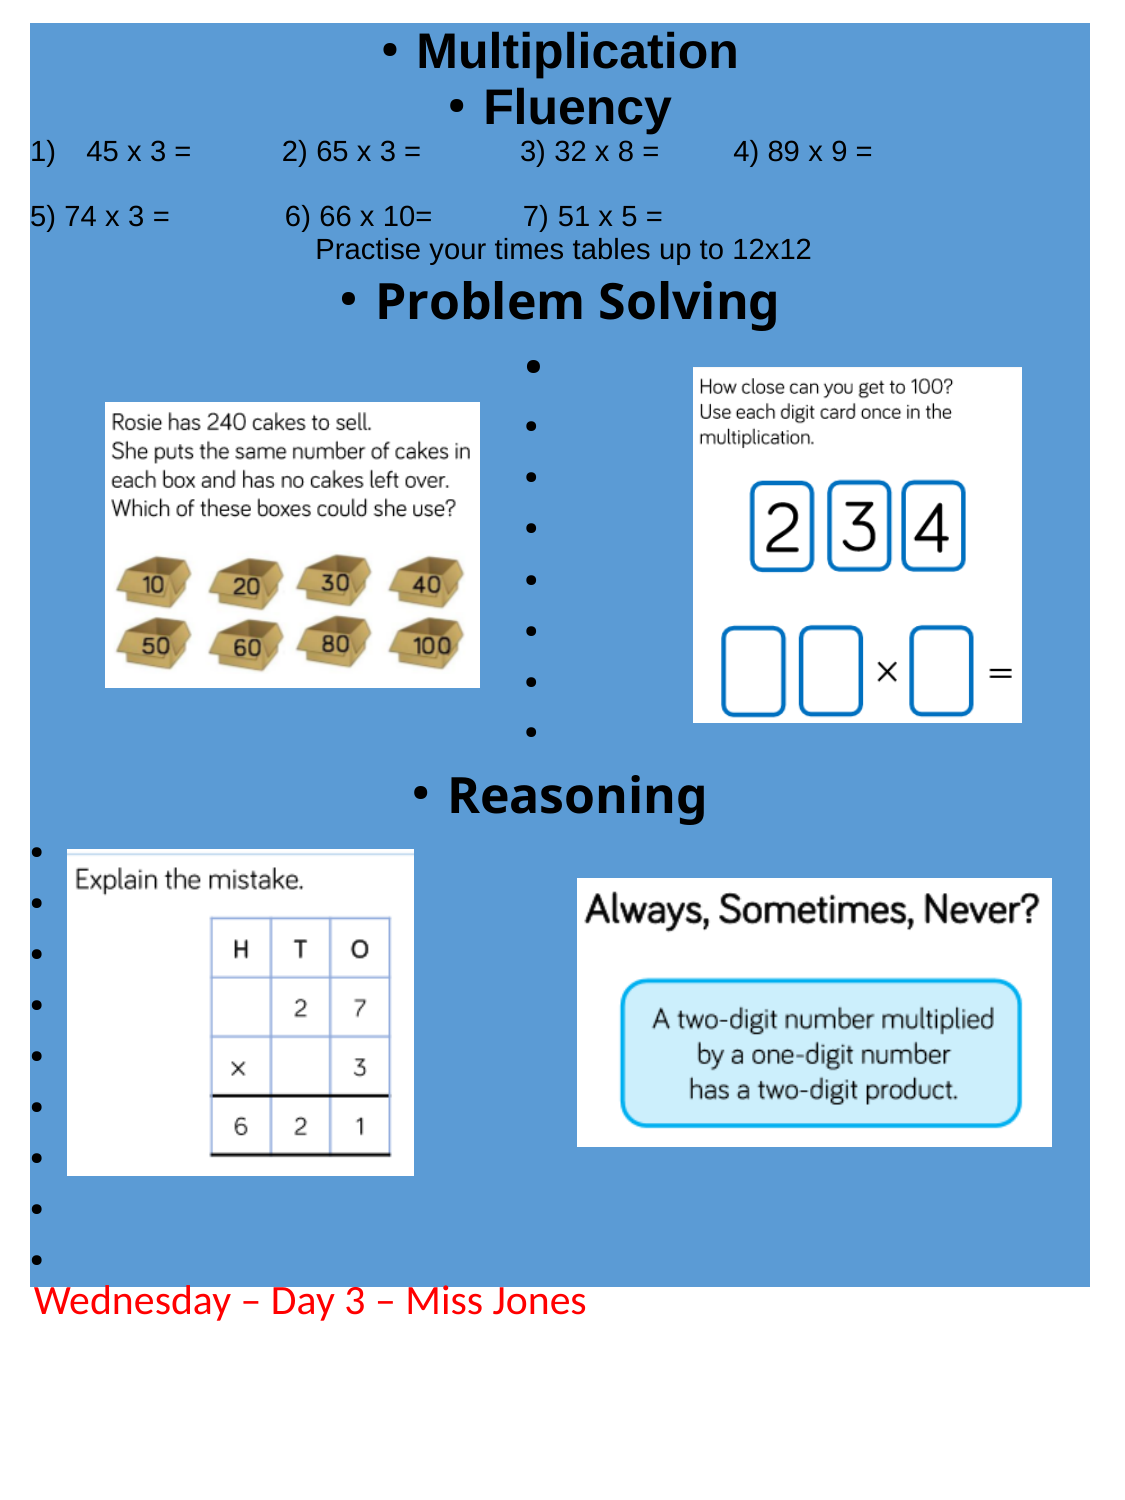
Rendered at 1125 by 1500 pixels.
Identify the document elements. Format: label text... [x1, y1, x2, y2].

picture [693, 367, 1022, 723]
picture [67, 849, 414, 1176]
table_cell Reasoning [30, 760, 1090, 1287]
picture [577, 878, 1052, 1147]
text_box Wednesday – Day 3 – Miss Jones [18, 1265, 902, 1332]
table_cell Problem Solving [30, 266, 1090, 760]
table_header Multiplication Fluency 45 x 3 = 2) 65 x 3 = 3) 32 x 8 = 4) 89 x 9 = 5) 74 x 3 = 6) 66 x 10= 7) 51 x 5 = Practise your times tables up to 12x12 [30, 23, 1090, 266]
picture [105, 402, 480, 688]
